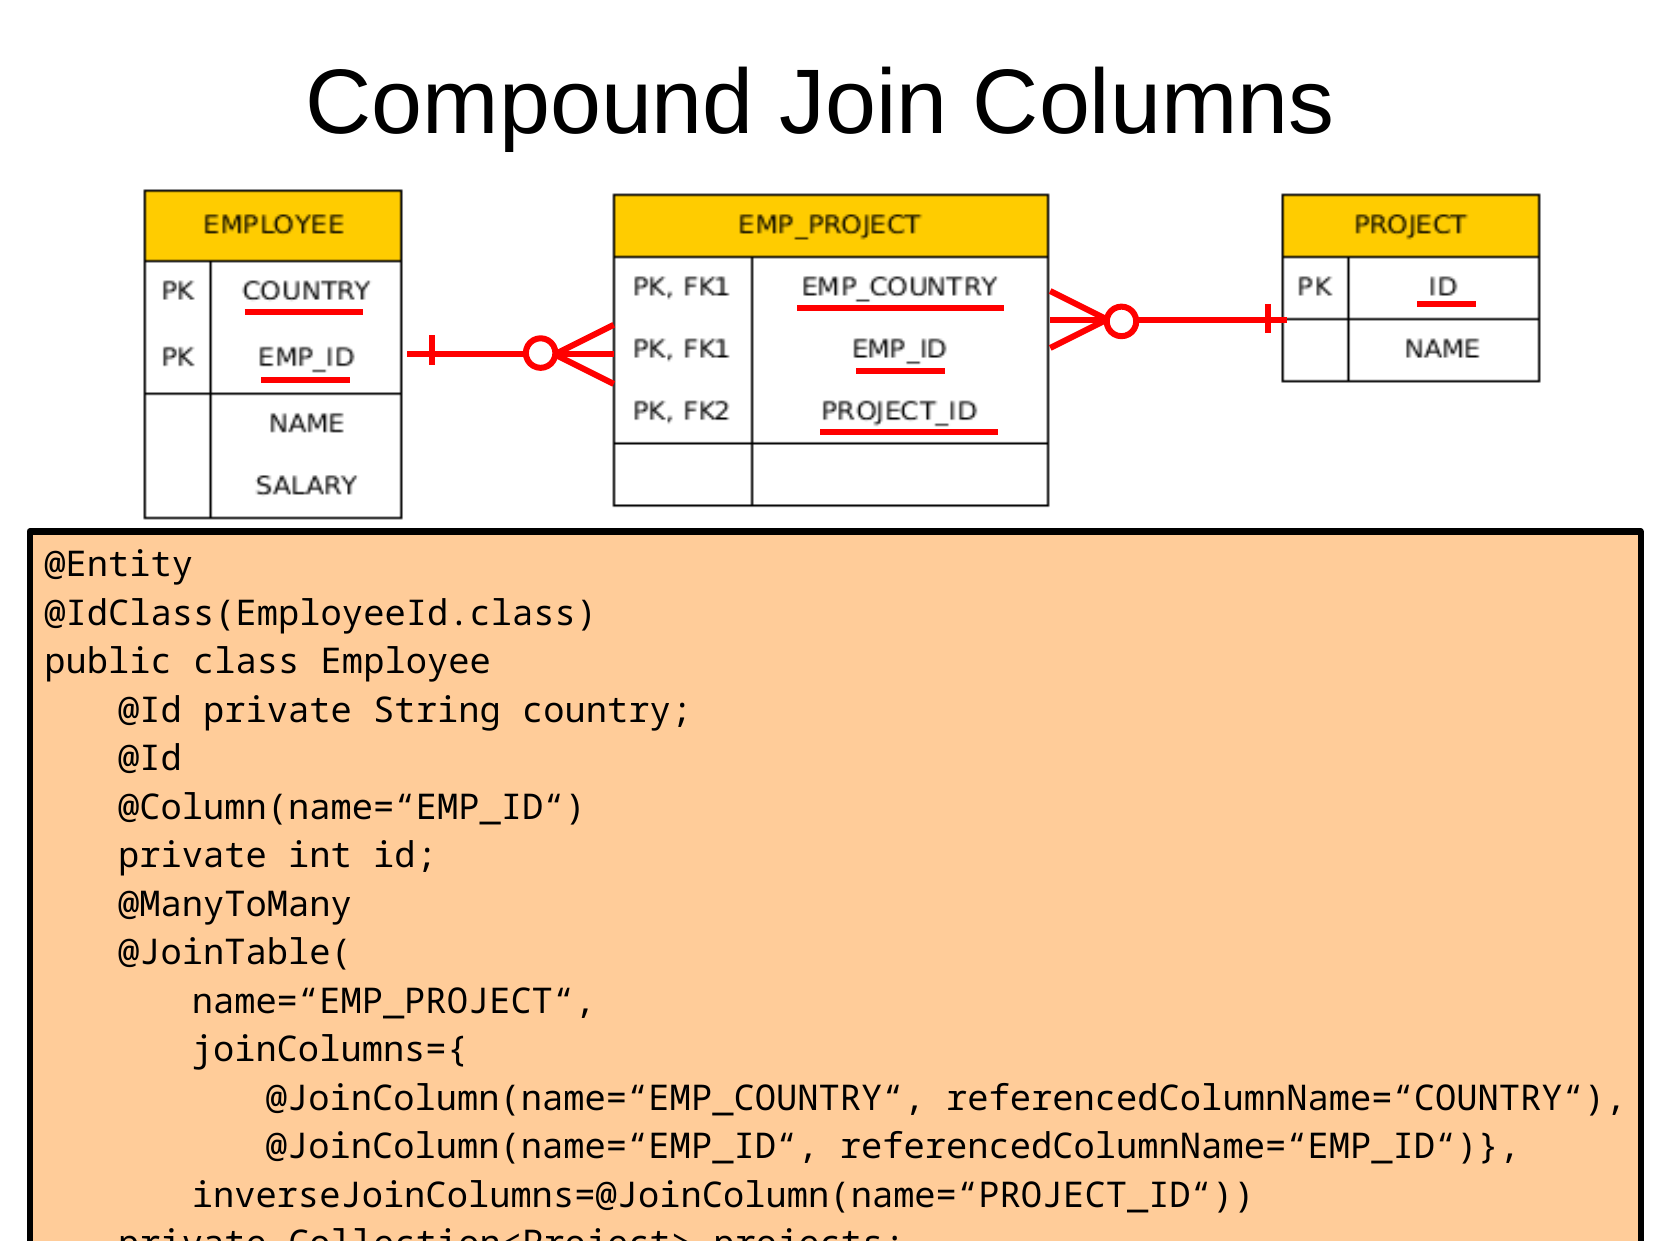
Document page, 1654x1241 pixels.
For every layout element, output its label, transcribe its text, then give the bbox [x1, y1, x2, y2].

text_box @Entity @IdClass(EmployeeId.class) public class Employee @Id private String country; @Id @Column(name=“EMP_ID“) private int id; @ManyToMany @JoinTable( name=“EMP_PROJECT“, joinColumns={ @JoinColumn(name=“EMP_COUNTRY“, referencedColumnName=“COUNTRY“), @JoinColumn(name=“EMP_ID“, referencedColumnName=“EMP_ID“)}, inverseJoinColumns=@JoinColumn(name=“PROJECT_ID“)) private Collection<Project> projects; } [29, 531, 1641, 1207]
text_box [1106, 306, 1137, 337]
text_box [525, 338, 556, 368]
title Compound Join Columns [76, 0, 1565, 206]
picture [118, 155, 1565, 528]
